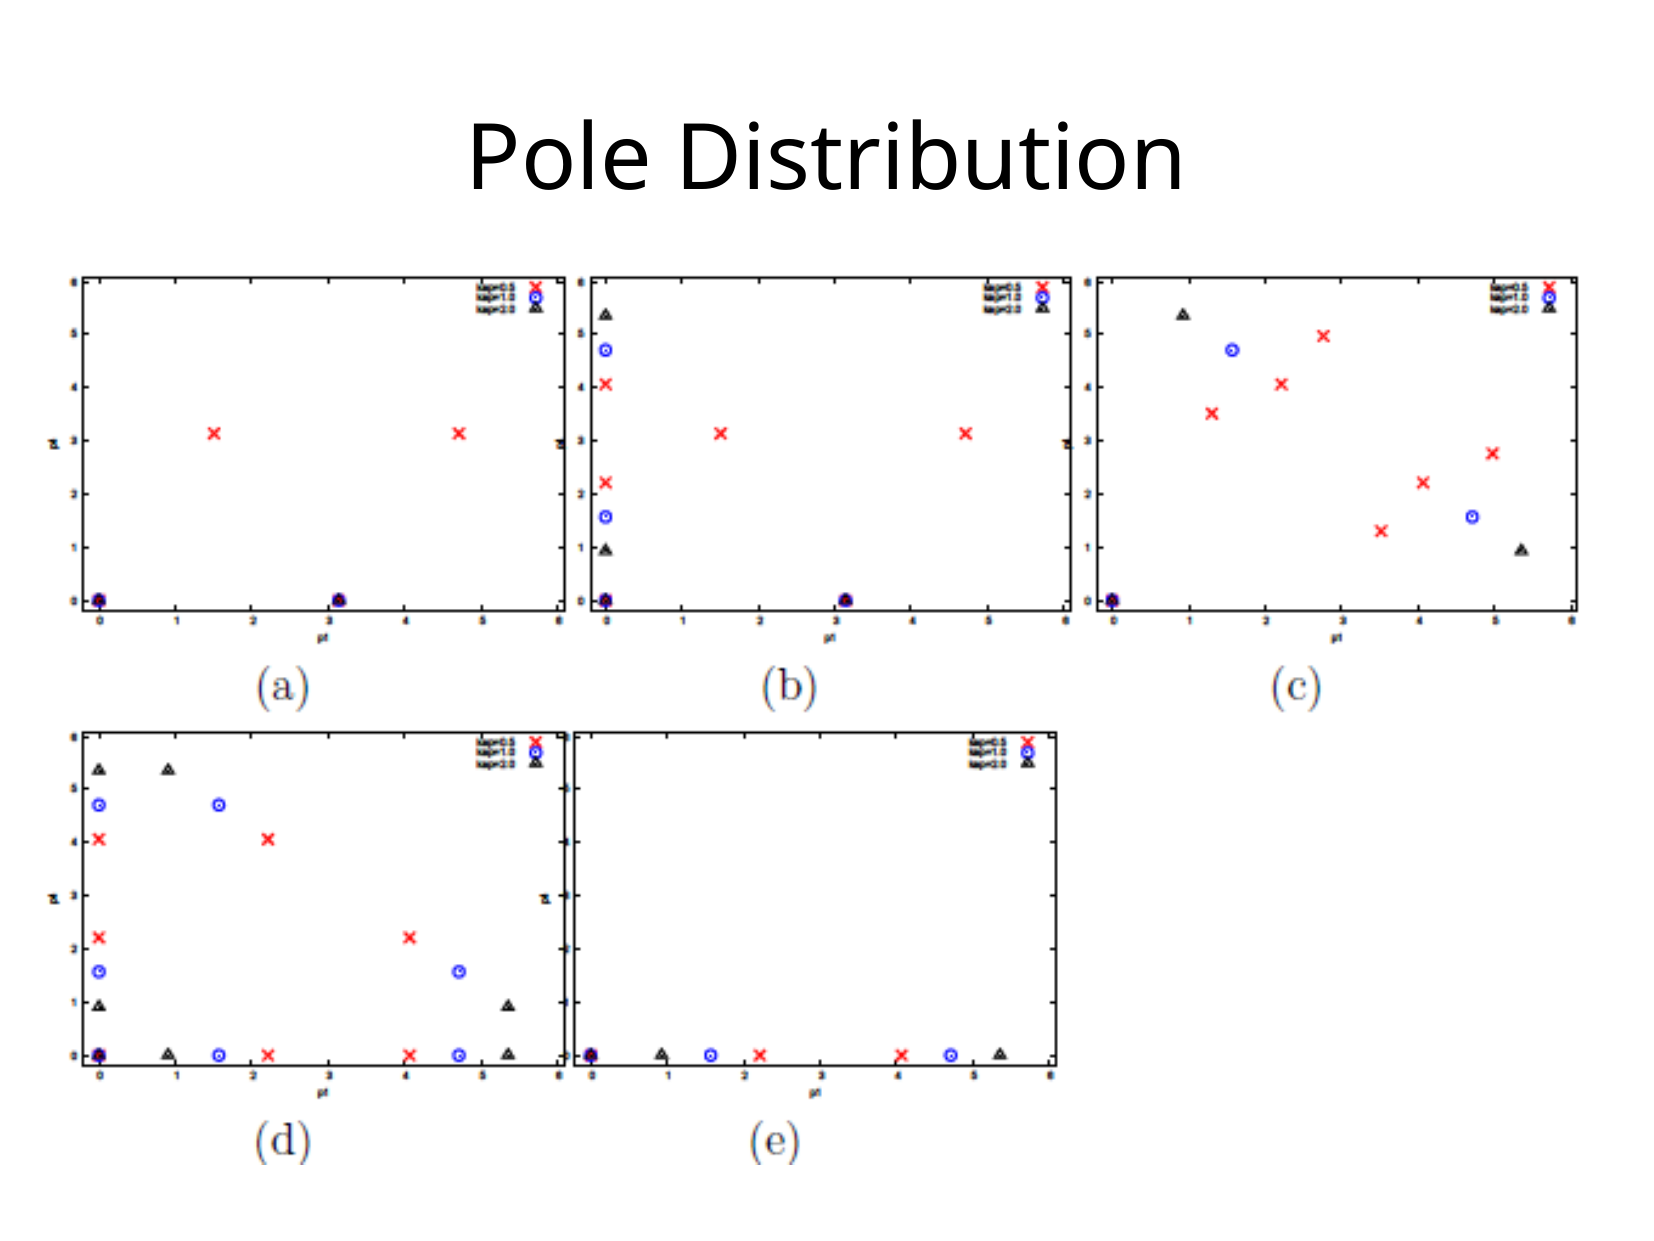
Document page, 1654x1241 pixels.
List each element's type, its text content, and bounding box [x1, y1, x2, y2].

title Pole Distribution [82, 49, 1571, 248]
picture [41, 248, 1637, 1165]
